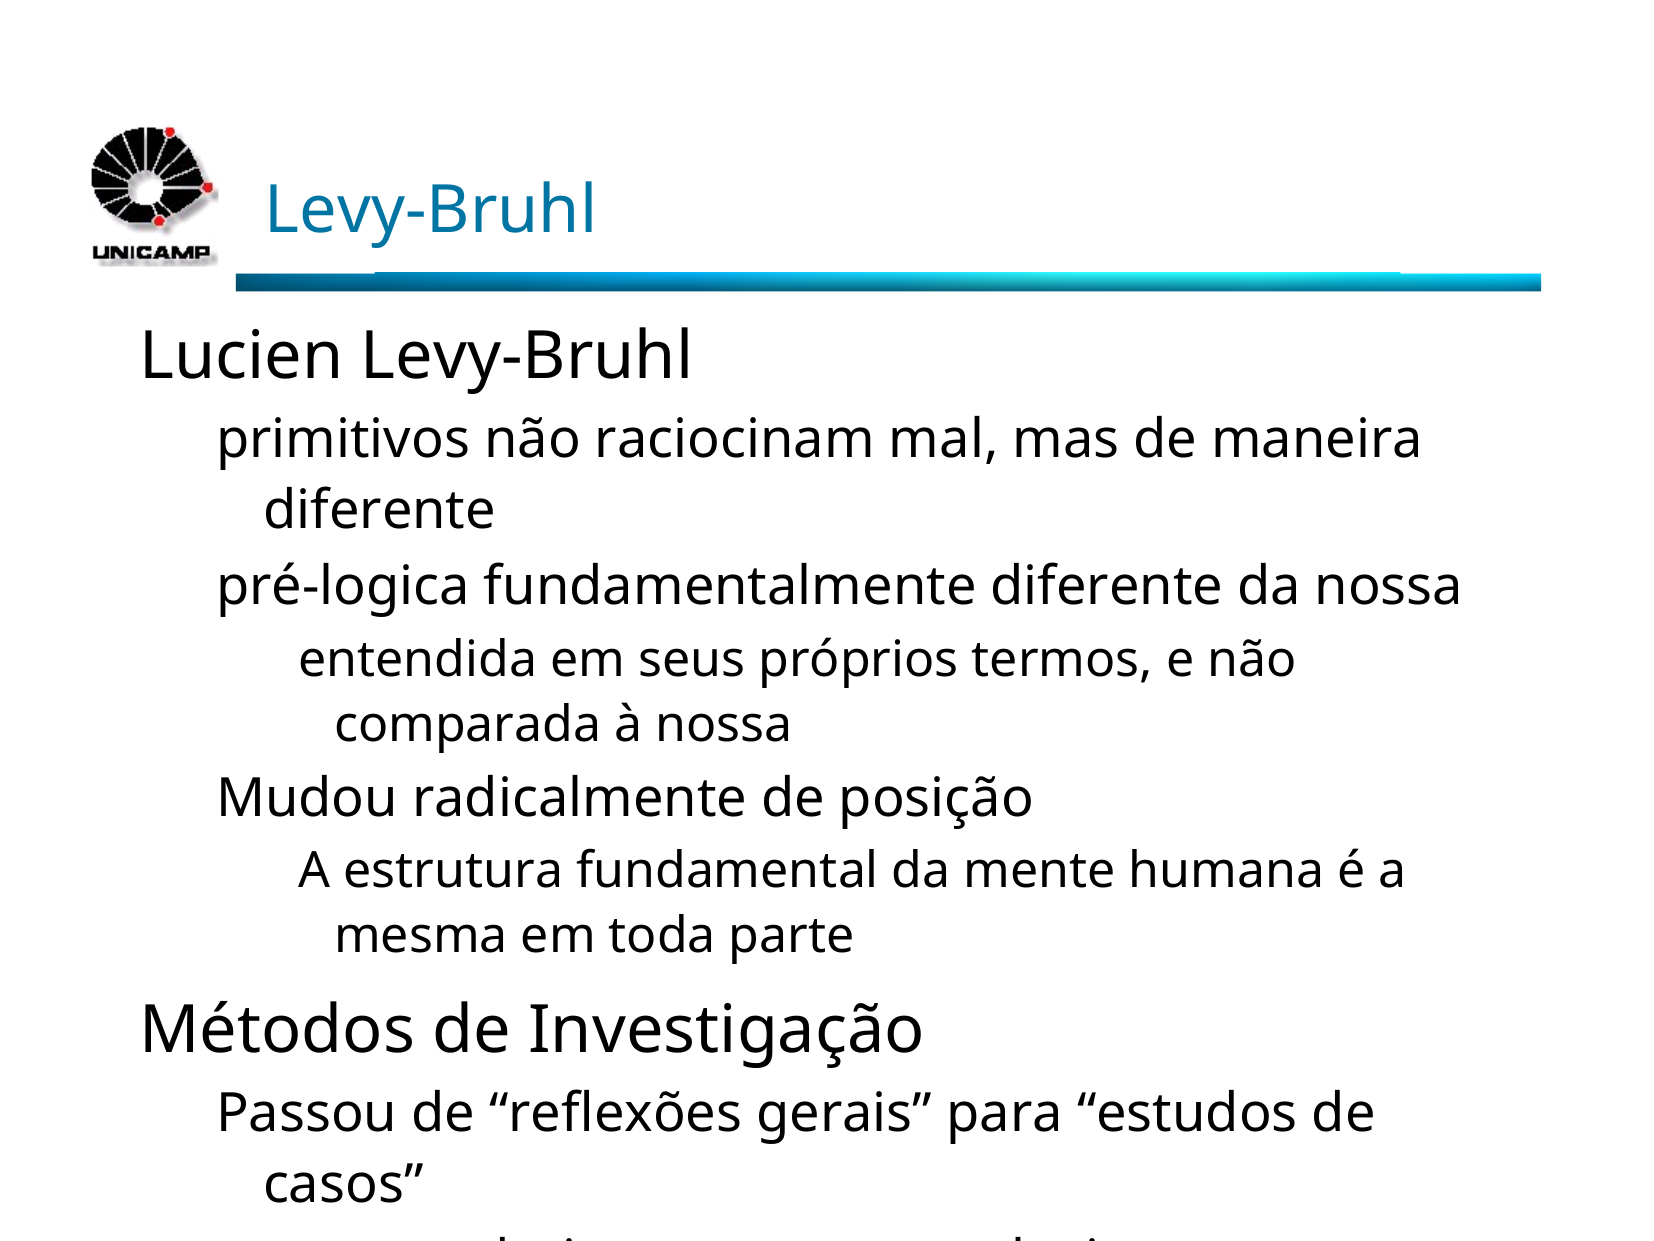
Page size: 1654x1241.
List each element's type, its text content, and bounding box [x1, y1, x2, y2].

picture [125, 272, 1654, 295]
list Lucien Levy-Bruhl primitivos não raciocinam mal, mas de maneira diferente pré-logica fundamentalmente diferente da nossa entendida em seus próprios termos, e não comparada à nossa Mudou radicalmente de posição A estrutura fundamental da mente humana é a mesma em toda parte Métodos de Investigação Passou de “reflexões gerais” para “estudos de casos” pouco produtivos e pouco conclusivos [121, 309, 1534, 1191]
title Levy-Bruhl [264, 42, 1534, 250]
